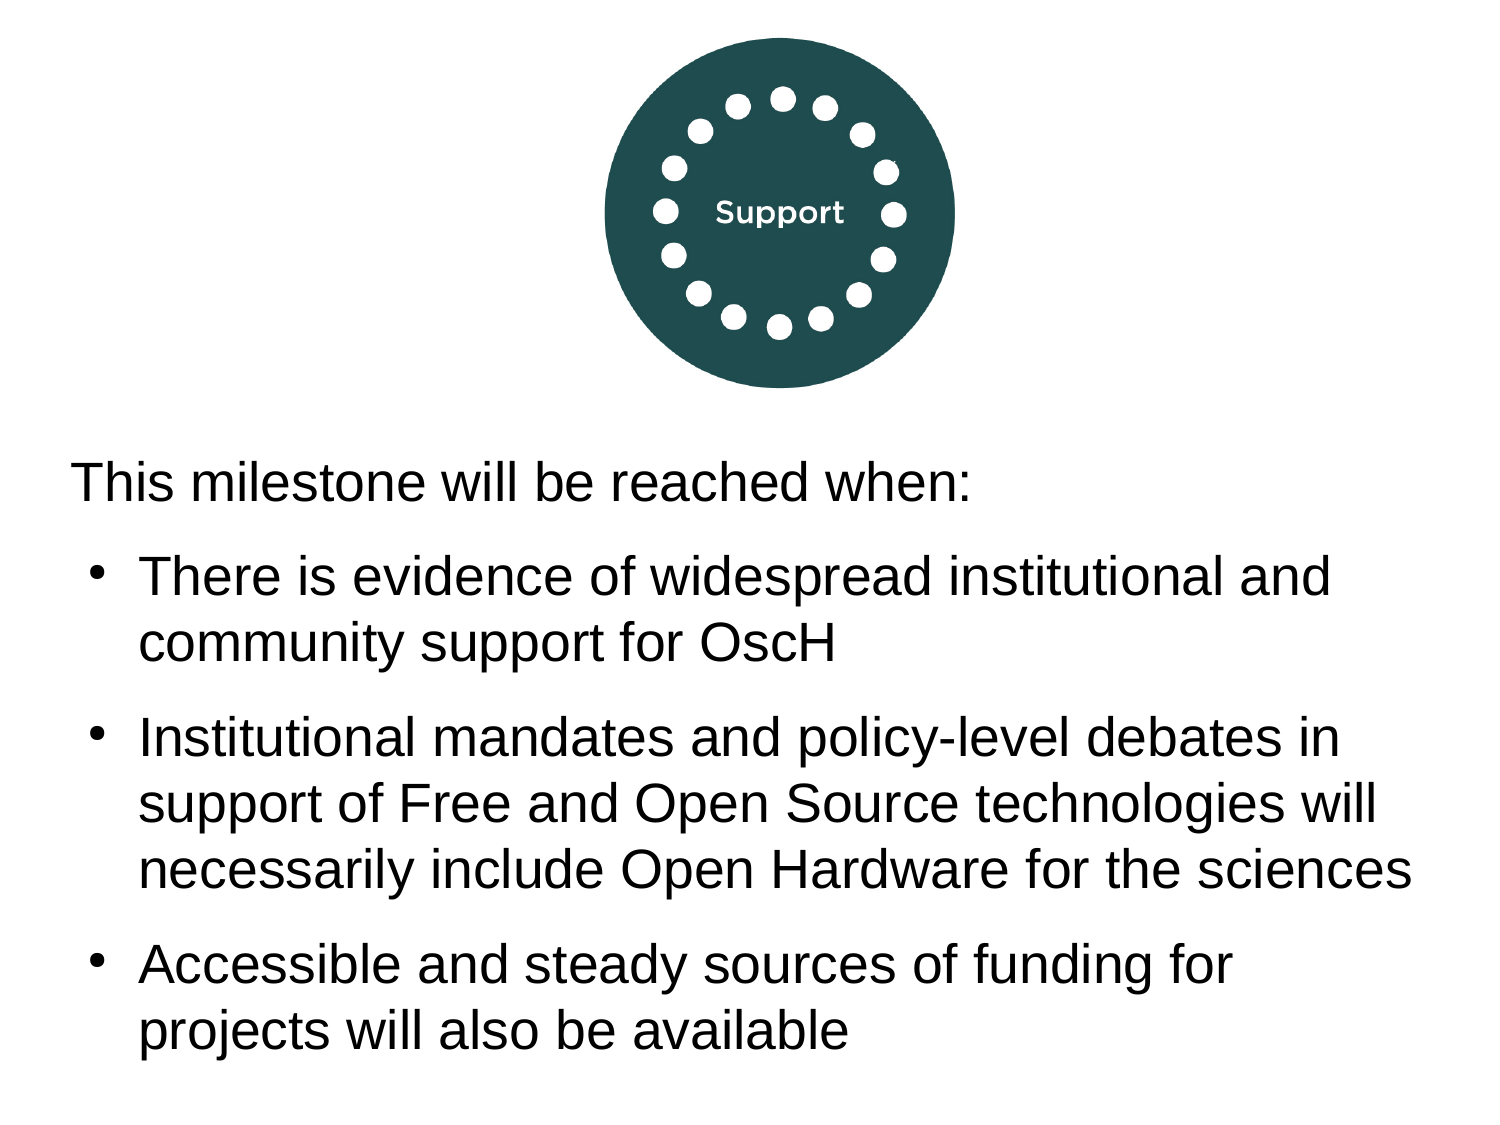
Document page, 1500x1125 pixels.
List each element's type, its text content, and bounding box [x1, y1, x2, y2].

list This milestone will be reached when: There is evidence of widespread institutional and community support for OscH Institutional mandates and policy-level debates in support of Free and Open Source technologies will necessarily include Open Hardware for the sciences Accessible and steady sources of funding for projects will also be available [70, 445, 1421, 1099]
picture [590, 22, 966, 402]
